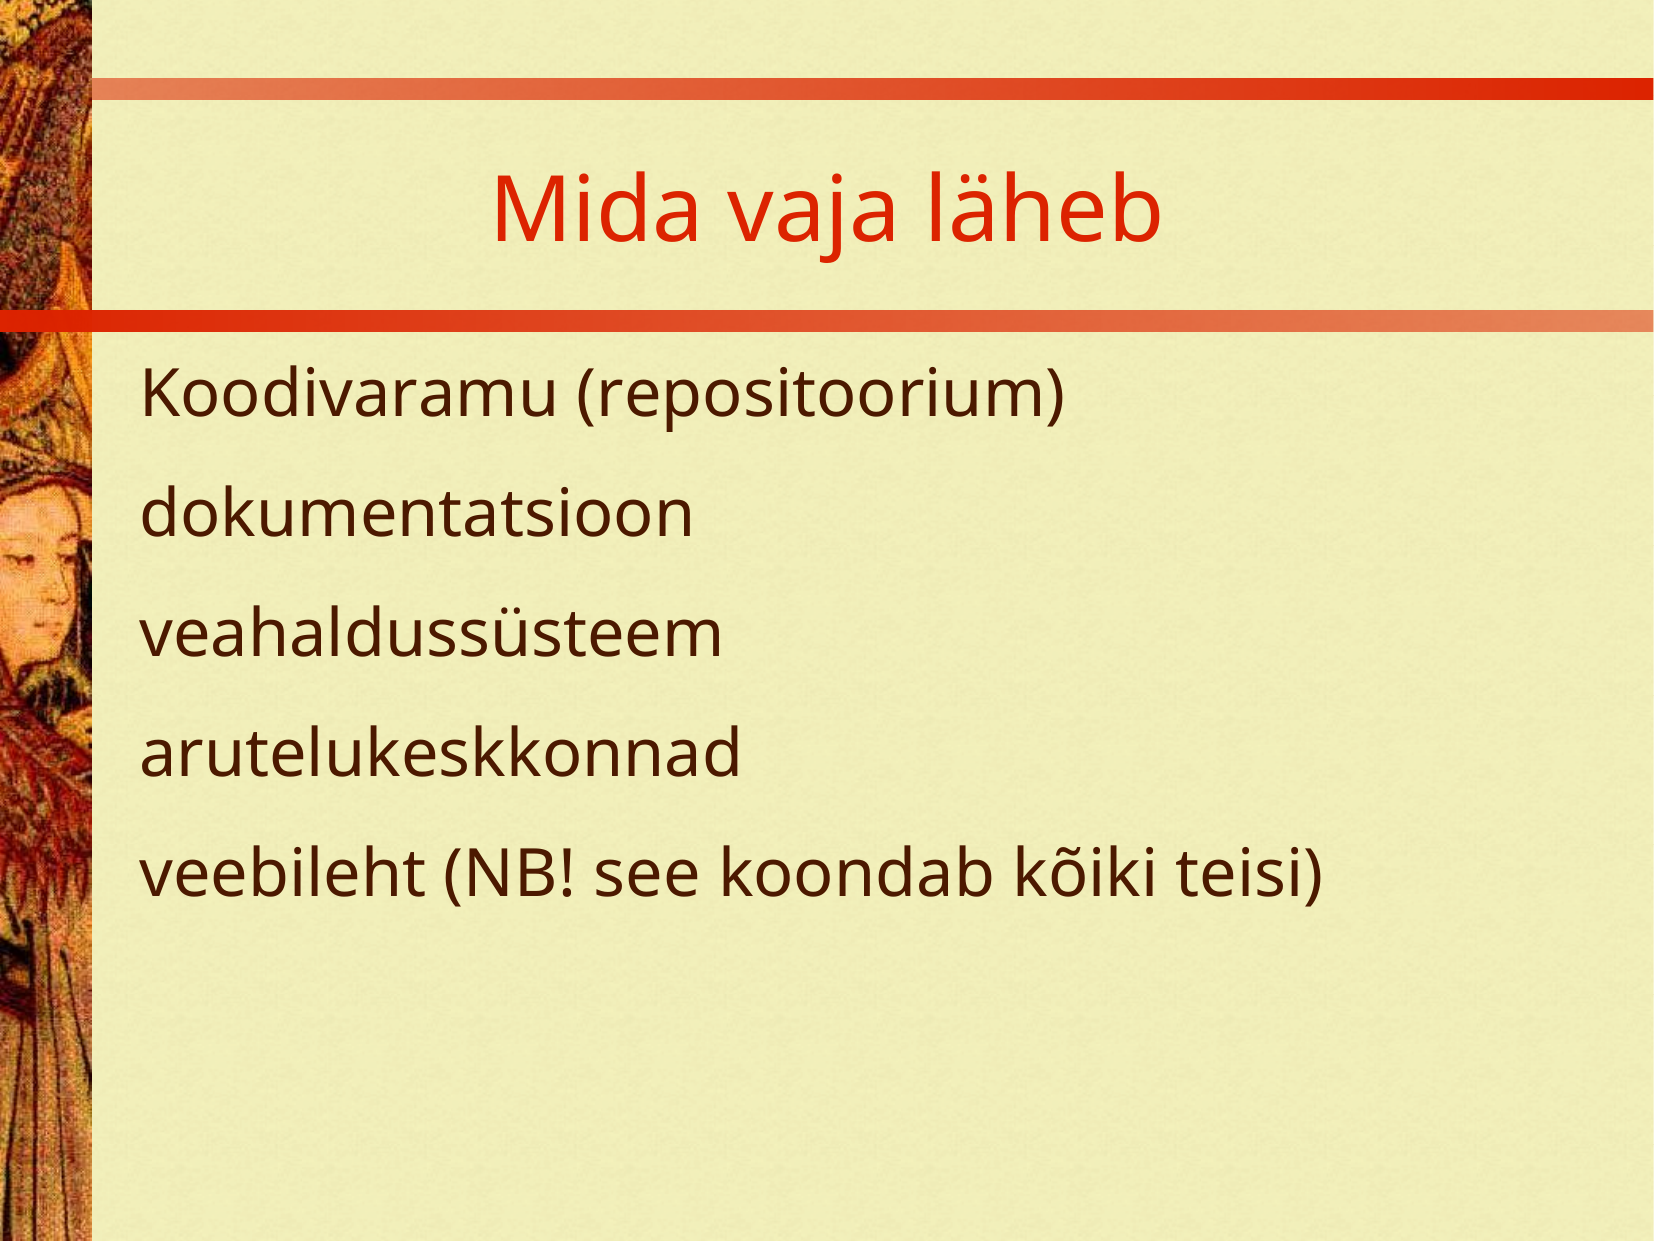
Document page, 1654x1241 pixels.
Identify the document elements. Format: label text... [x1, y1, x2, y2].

title Mida vaja läheb [121, 102, 1534, 311]
picture [0, 0, 1654, 310]
picture [0, 332, 1654, 1241]
list Koodivaramu (repositoorium) dokumentatsioon veahaldussüsteem arutelukeskkonnad veebileht (NB! see koondab kõiki teisi) [121, 344, 1534, 1127]
